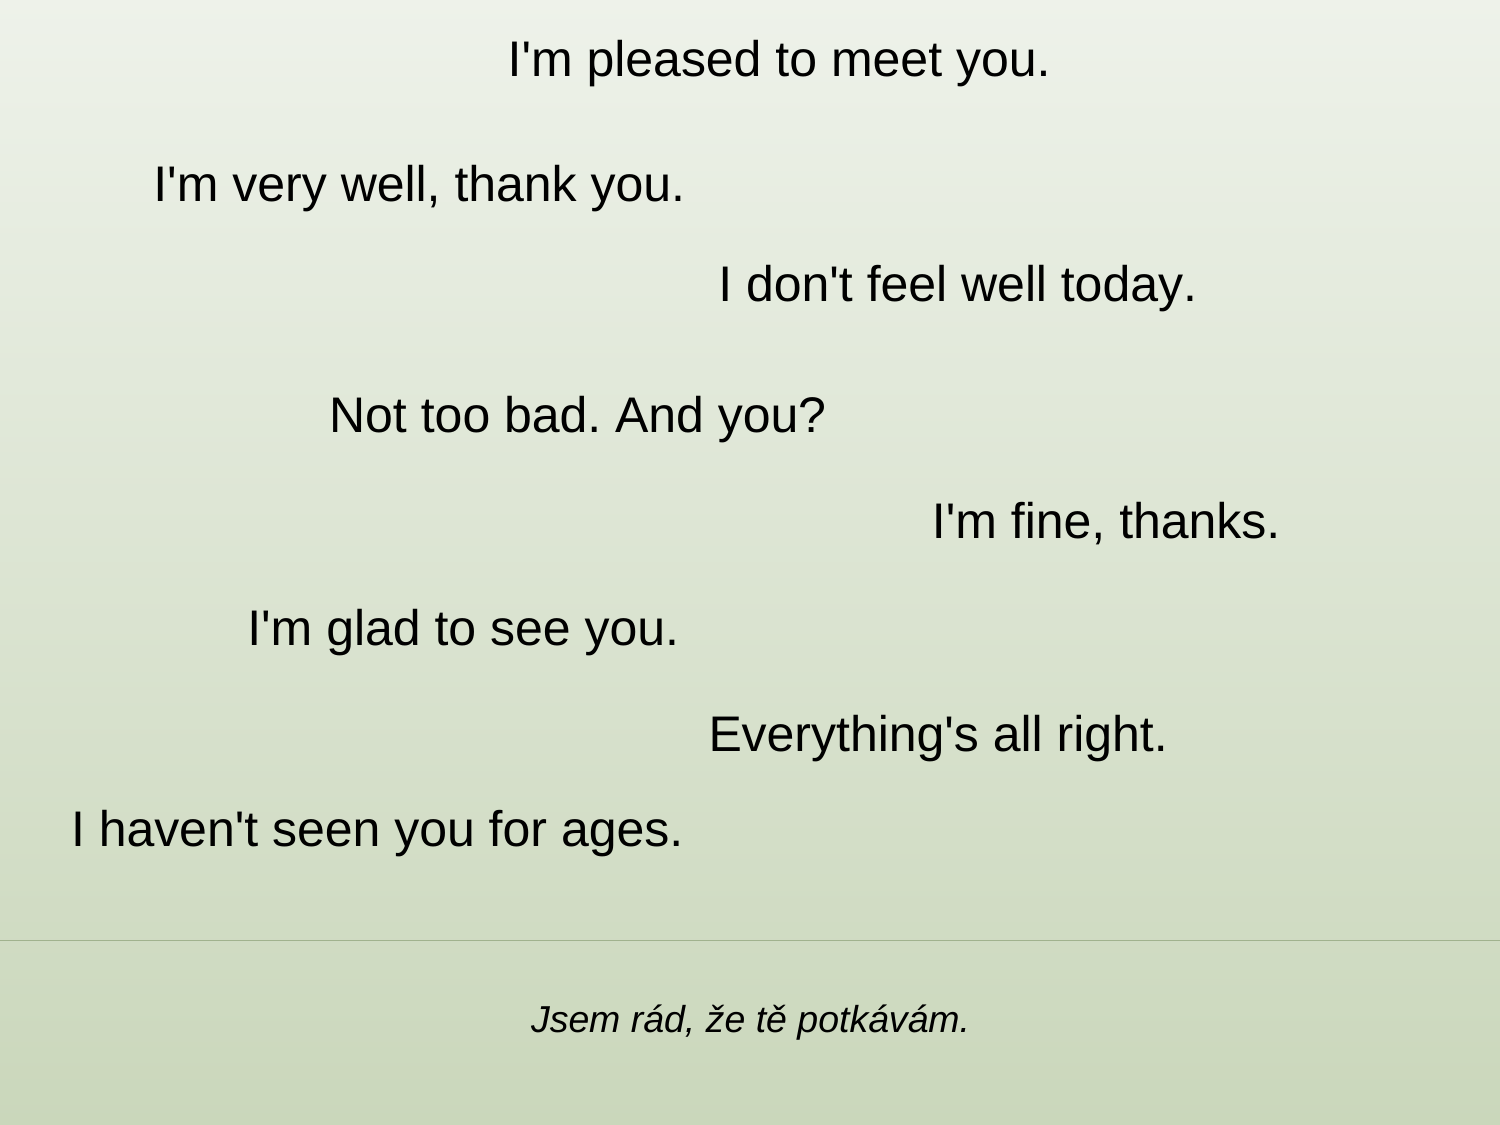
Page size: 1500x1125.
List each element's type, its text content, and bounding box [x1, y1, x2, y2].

text_box I'm pleased to meet you. [492, 18, 1067, 95]
text_box I'm very well, thank you. [138, 144, 701, 220]
text_box I haven't seen you for ages. [56, 788, 699, 864]
text_box I'm glad to see you. [232, 587, 695, 664]
text_box I'm fine, thanks. [917, 481, 1296, 557]
text_box Not too bad. And you? [314, 374, 842, 451]
text_box Jsem rád, že tě potkávám. [516, 987, 986, 1049]
text_box Everything's all right. [693, 693, 1183, 770]
text_box I don't feel well today. [703, 243, 1213, 319]
